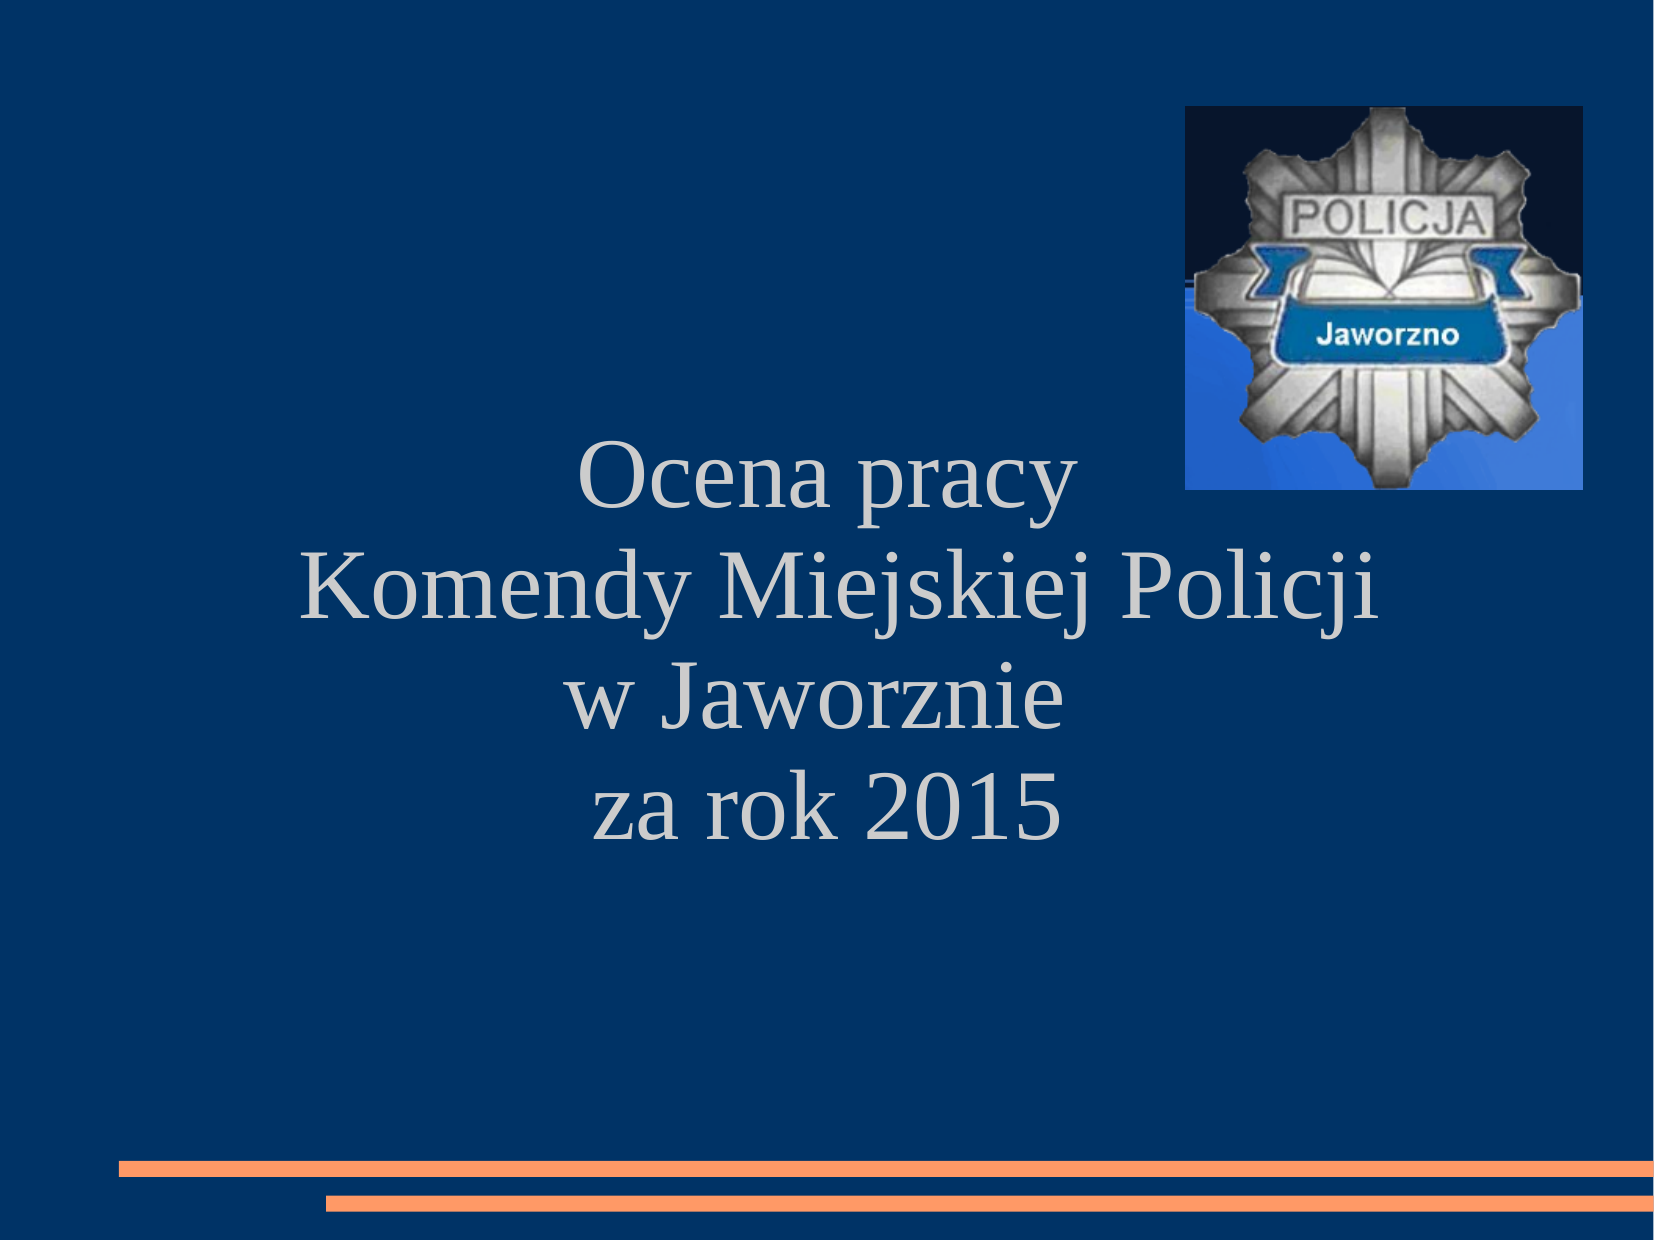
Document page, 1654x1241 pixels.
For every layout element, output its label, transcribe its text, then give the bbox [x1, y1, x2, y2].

picture [1534, 106, 1583, 490]
subtitle Ocena pracy Komendy Miejskiej Policji w Jaworznie za rok 2015 [121, 46, 1534, 1132]
